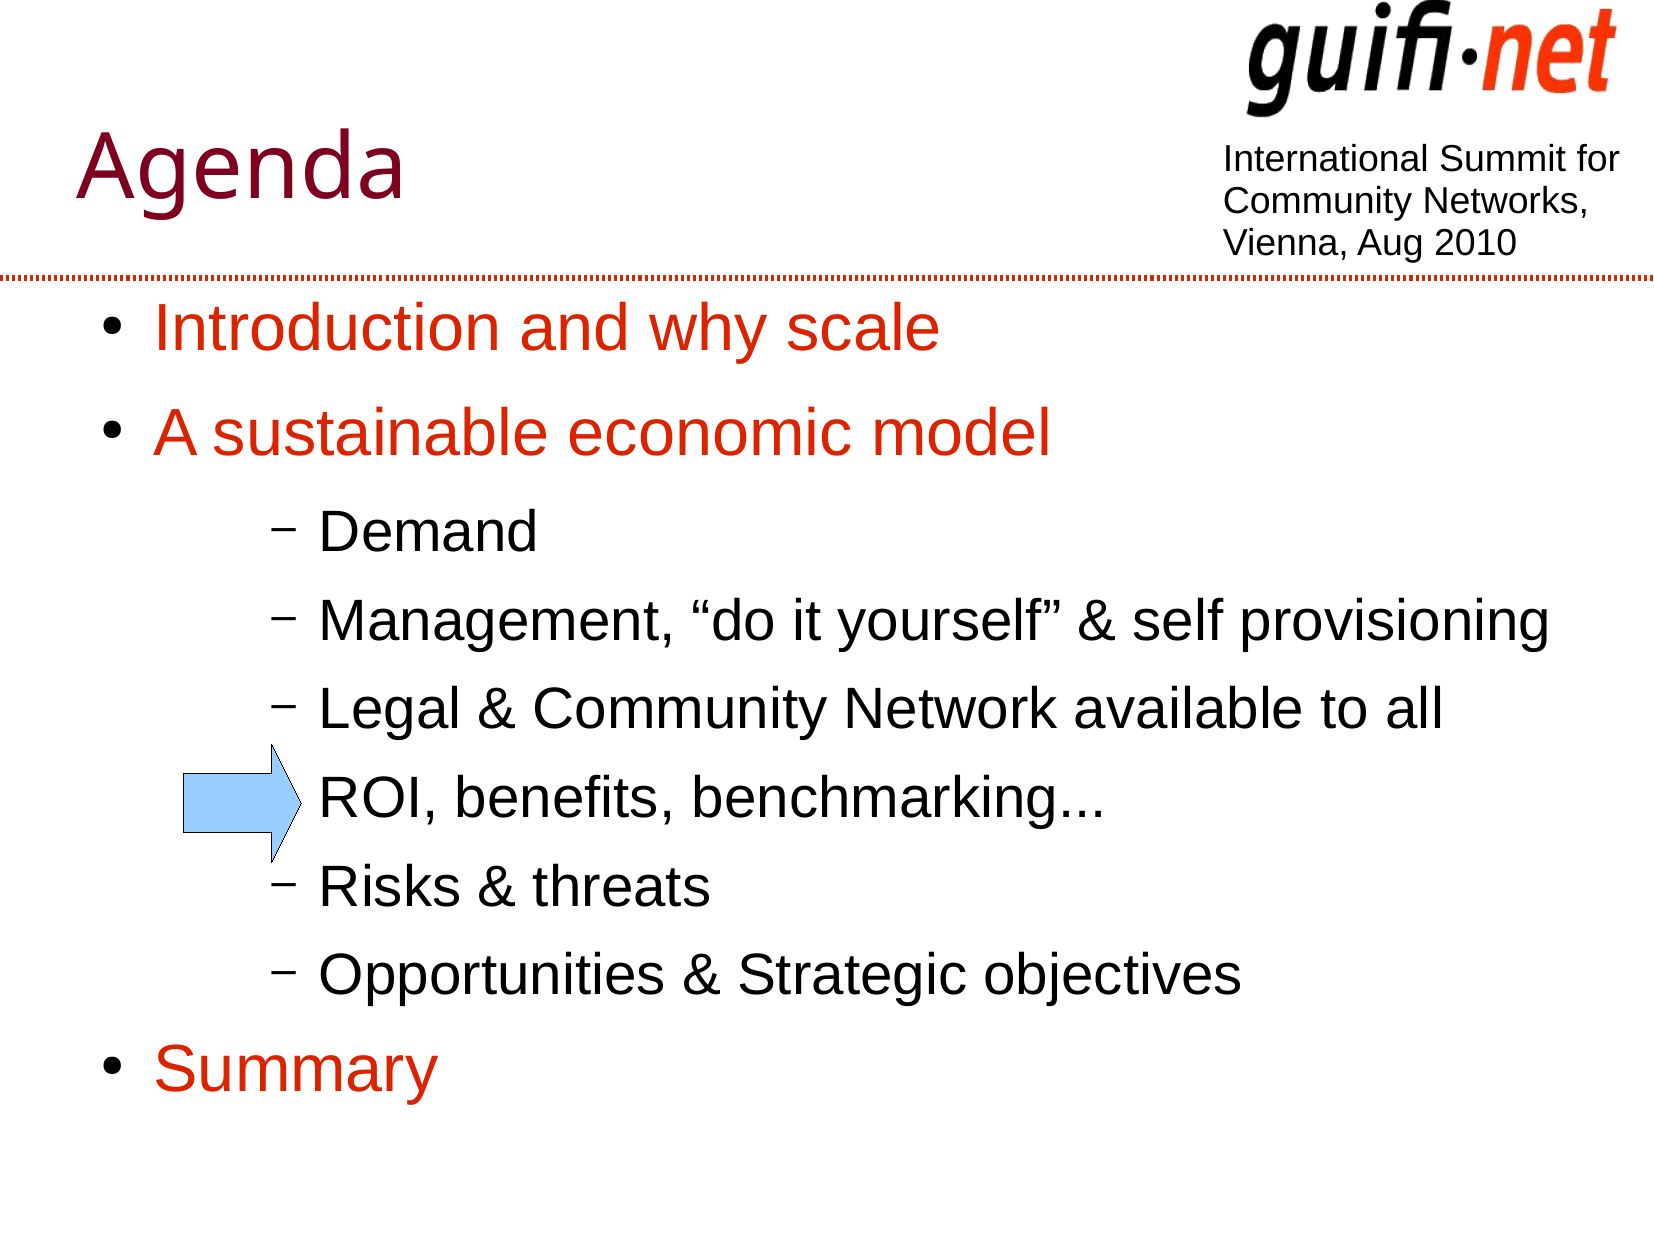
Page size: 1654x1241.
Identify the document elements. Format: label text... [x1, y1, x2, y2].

title Agenda [76, 66, 1093, 259]
list Introduction and why scale A sustainable economic model Demand Management, “do it yourself” & self provisioning Legal & Community Network available to all ROI, benefits, benchmarking... Risks & threats Opportunities & Strategic objectives Summary [82, 290, 1571, 1106]
picture [1240, 0, 1625, 119]
text_box [183, 744, 302, 863]
